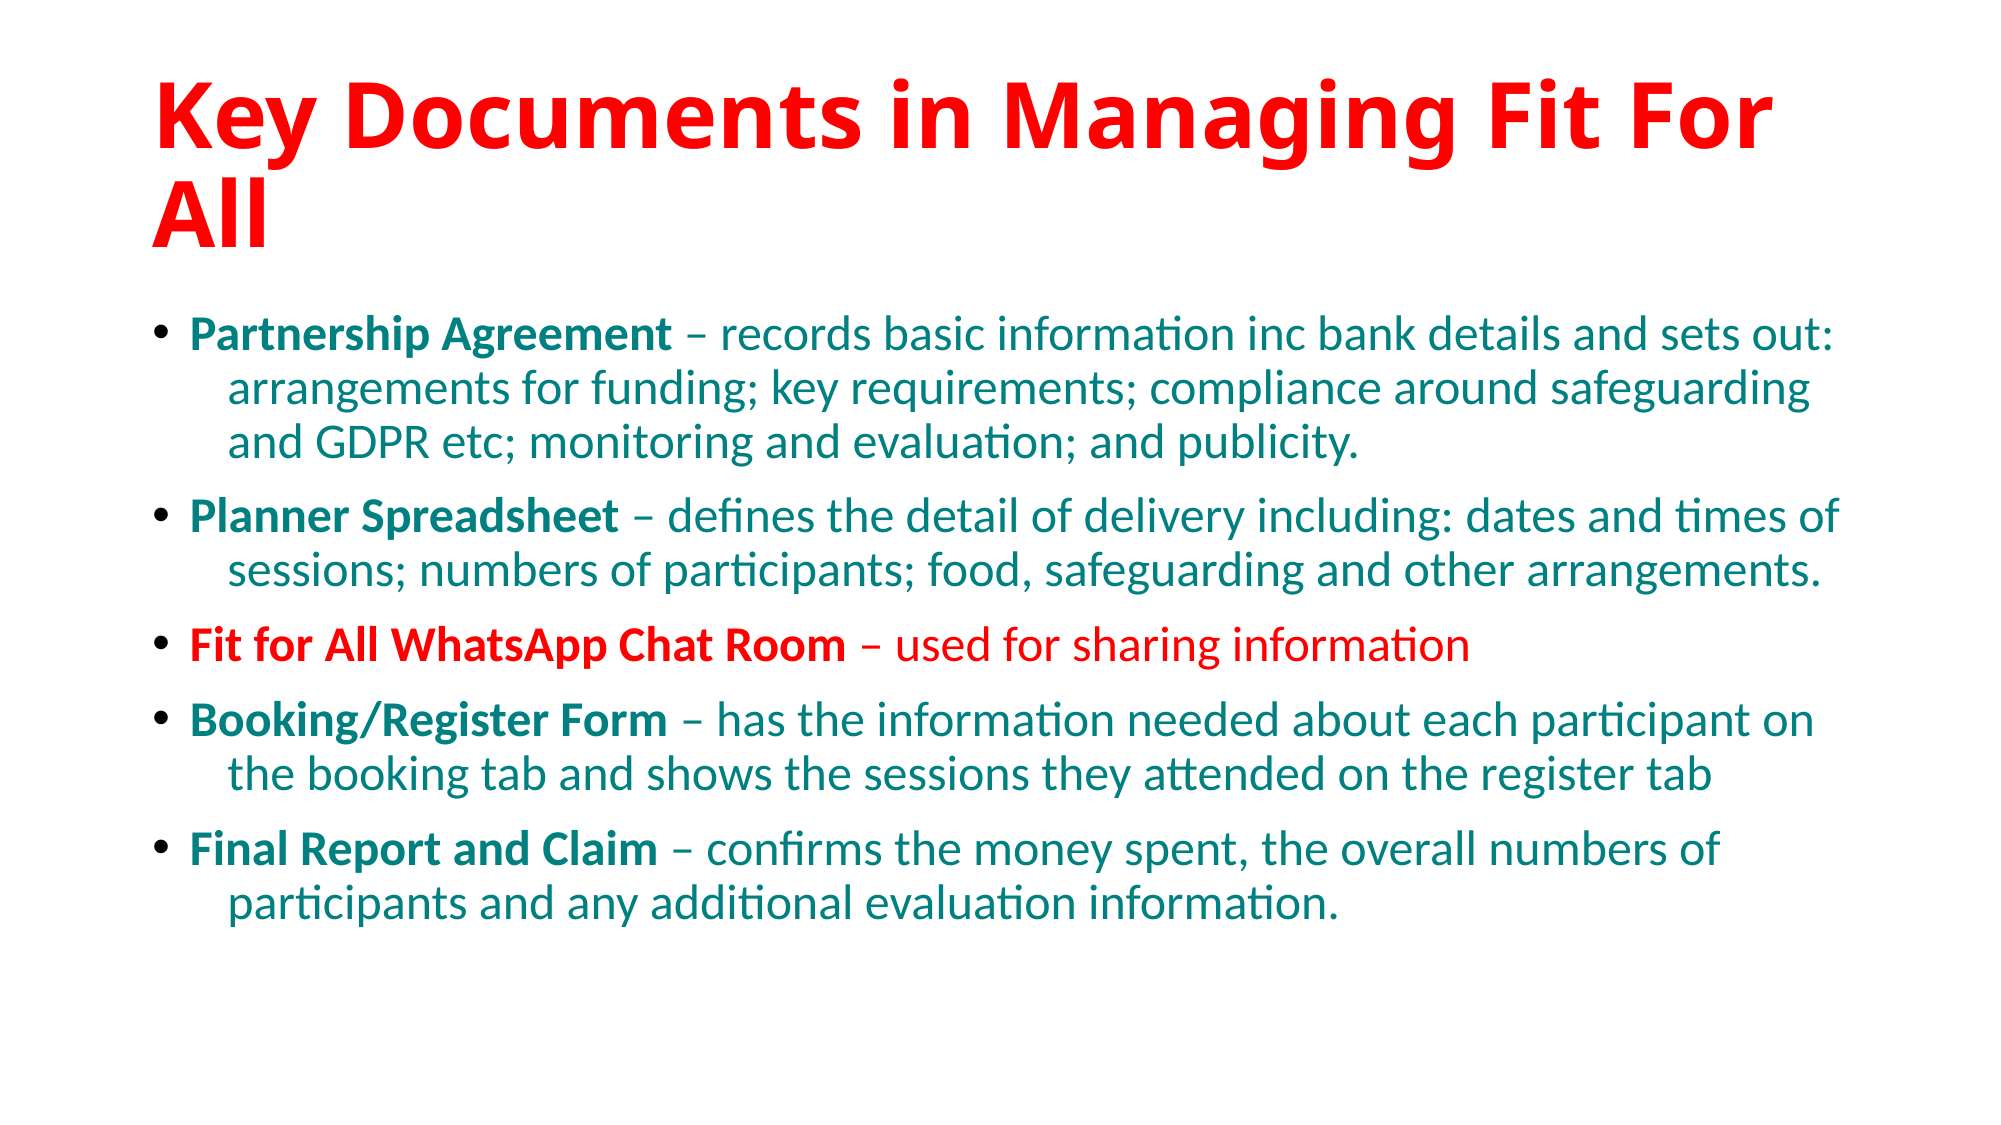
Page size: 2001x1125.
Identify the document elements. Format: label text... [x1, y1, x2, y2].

title Key Documents in Managing Fit For All [137, 59, 1863, 278]
list Partnership Agreement – records basic information inc bank details and sets out: arrangements for funding; key requirements; compliance around safeguarding and GDPR etc; monitoring and evaluation; and publicity. Planner Spreadsheet – defines the detail of delivery including: dates and times of sessions; numbers of participants; food, safeguarding and other arrangements. Fit for All WhatsApp Chat Room – used for sharing information Booking/Register Form – has the information needed about each participant on the booking tab and shows the sessions they attended on the register tab Final Report and Claim – confirms the money spent, the overall numbers of participants and any additional evaluation information. [137, 299, 1863, 1014]
